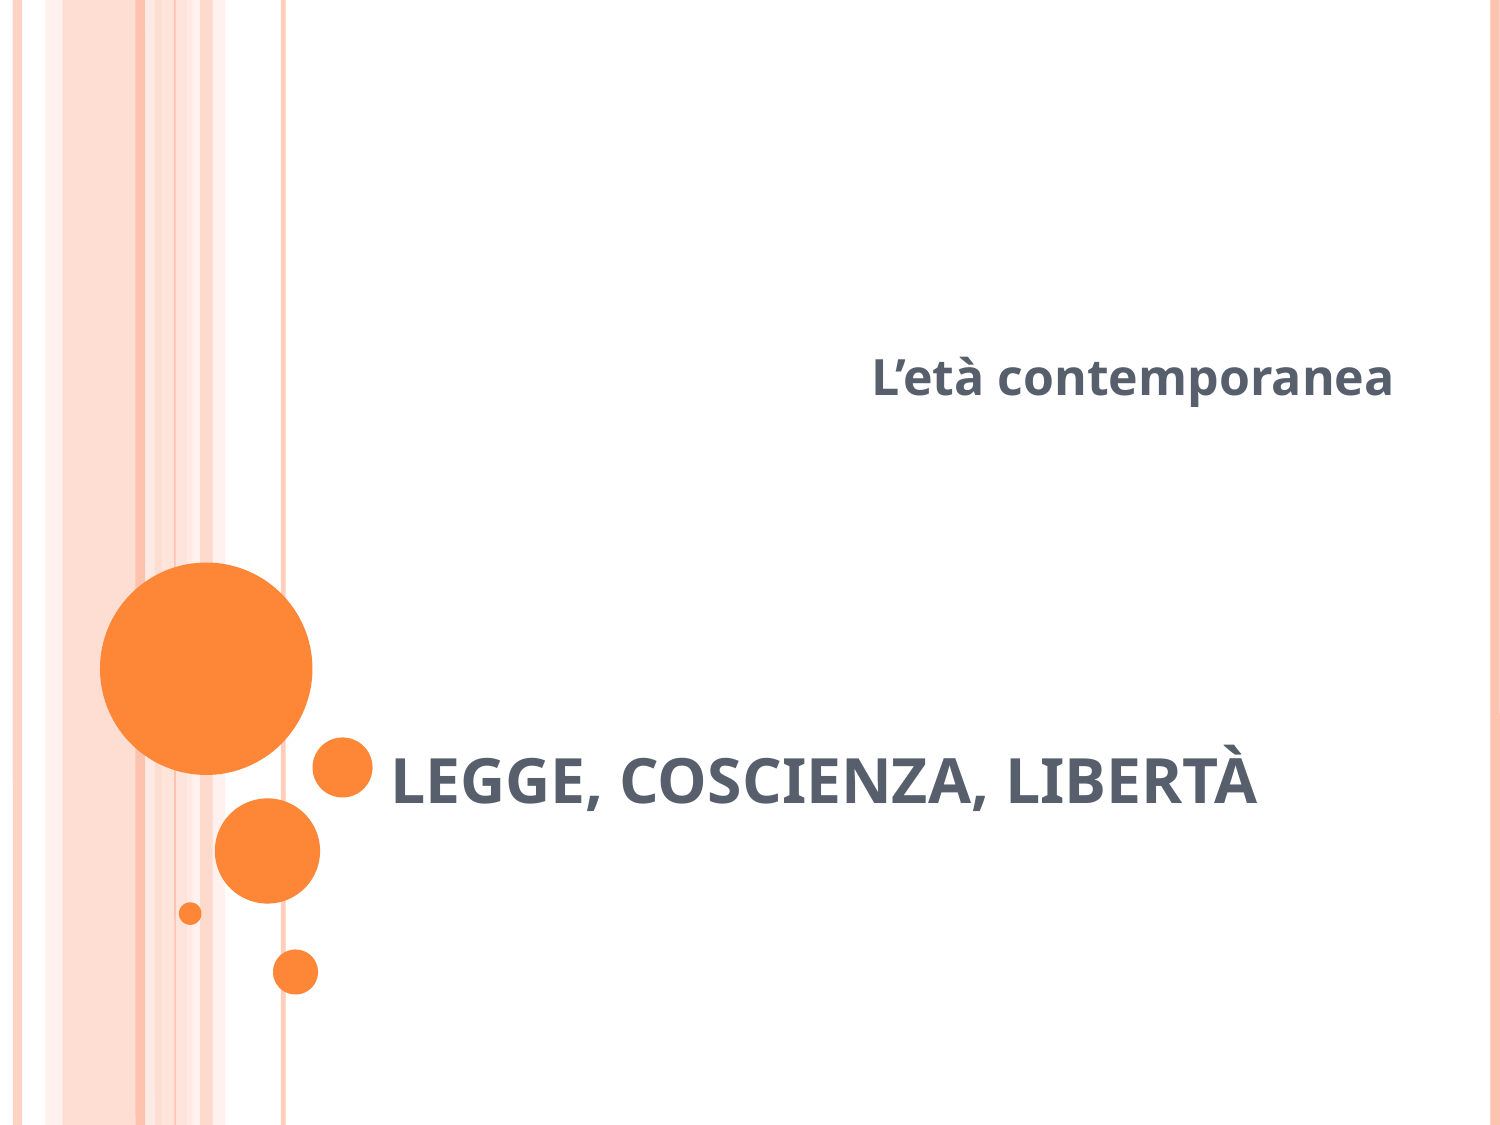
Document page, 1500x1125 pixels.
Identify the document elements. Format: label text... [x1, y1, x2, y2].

title Legge, Coscienza, Libertà [375, 512, 1388, 824]
subtitle L’età contemporanea [856, 338, 1500, 492]
